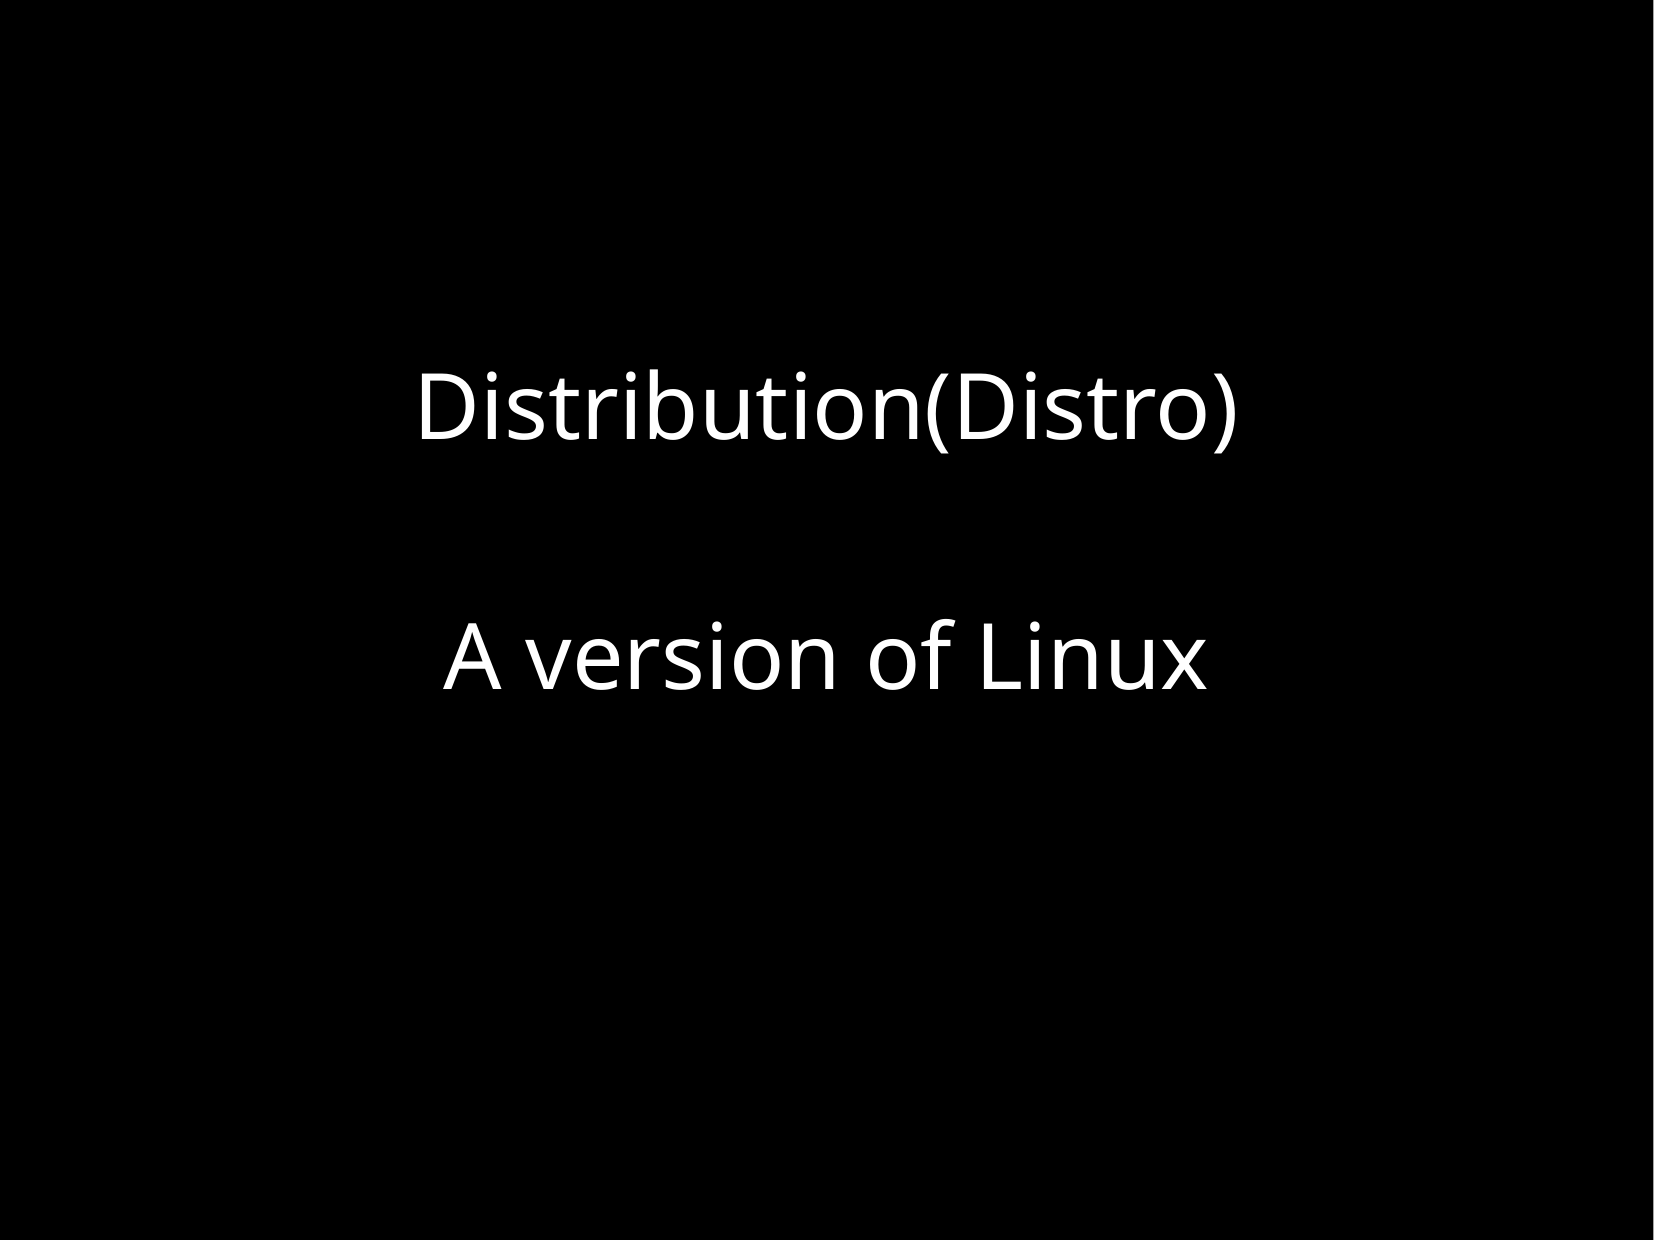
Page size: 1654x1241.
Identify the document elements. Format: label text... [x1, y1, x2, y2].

subtitle Distribution(Distro) A version of Linux [82, 49, 1571, 1010]
